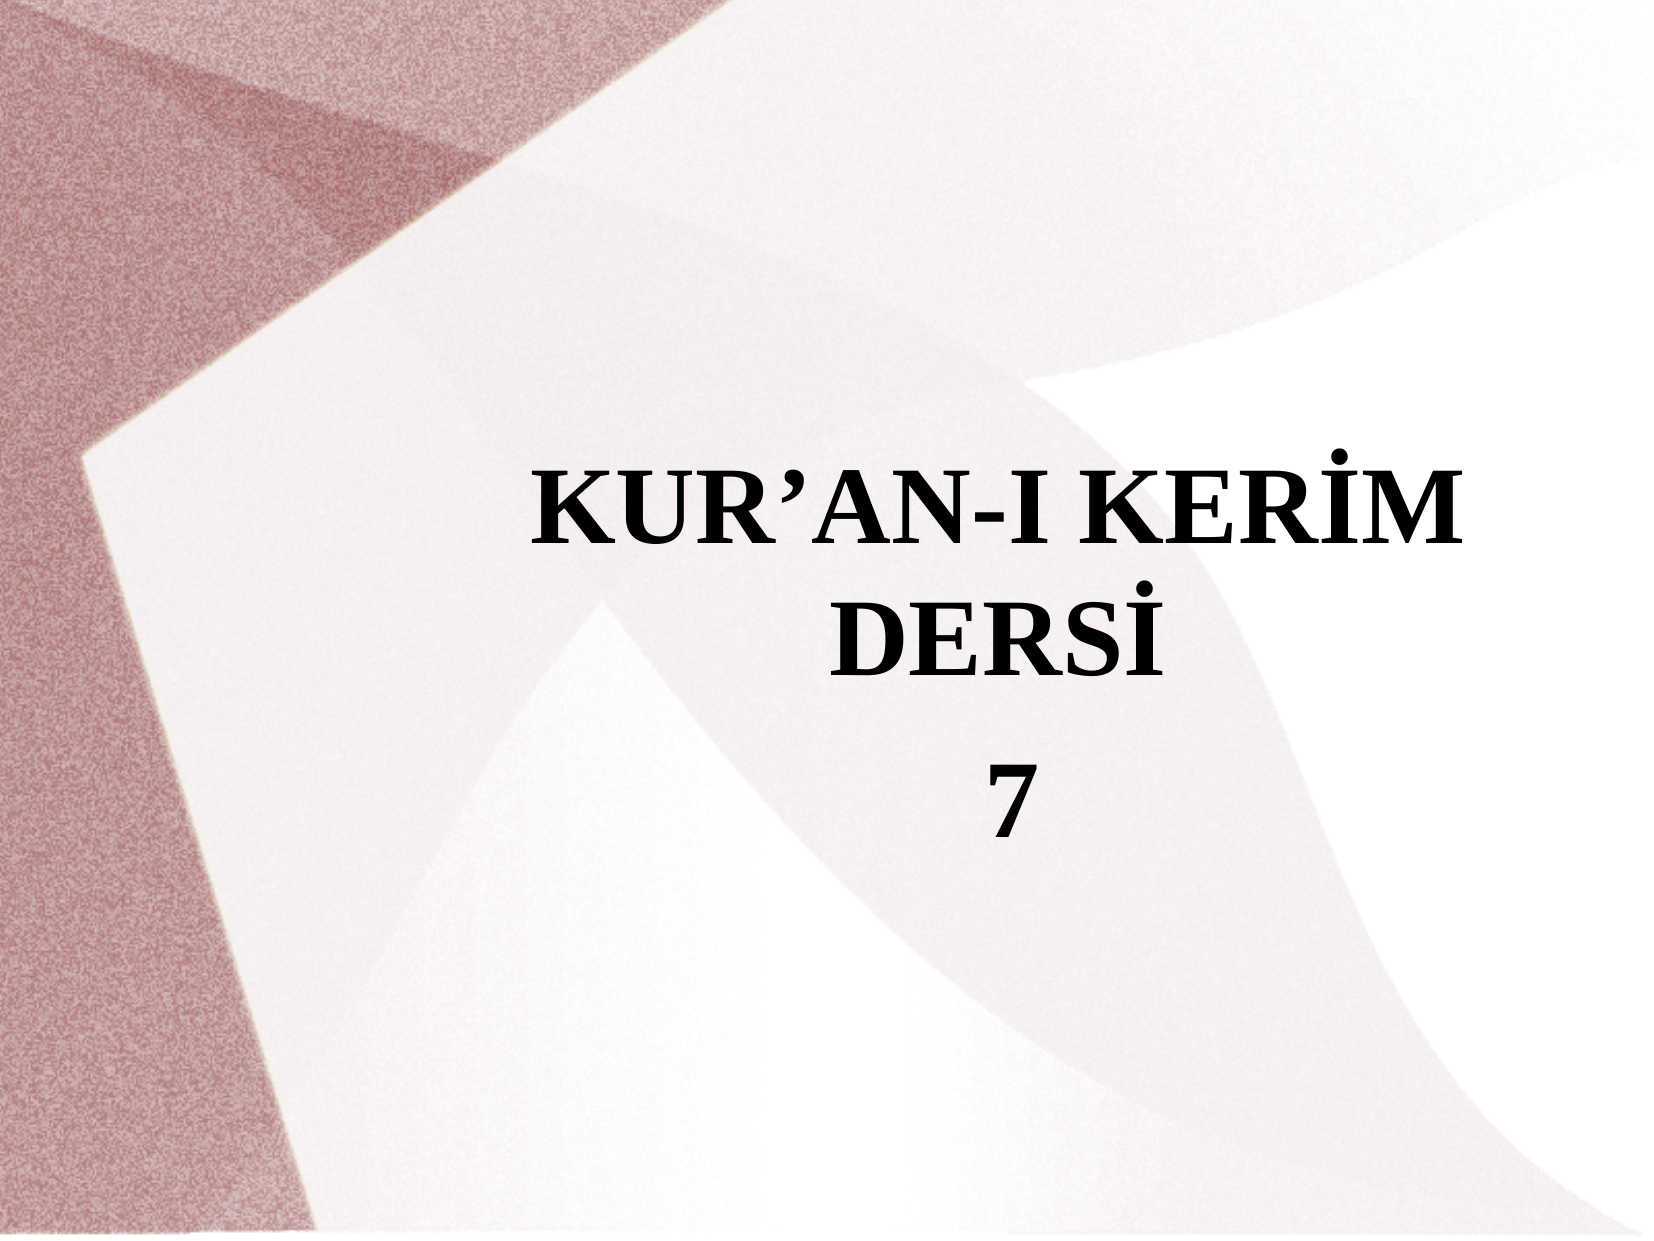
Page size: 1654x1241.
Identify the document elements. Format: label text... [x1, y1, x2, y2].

subtitle KUR’AN-I KERİM DERSİ 7 [389, 431, 1607, 862]
